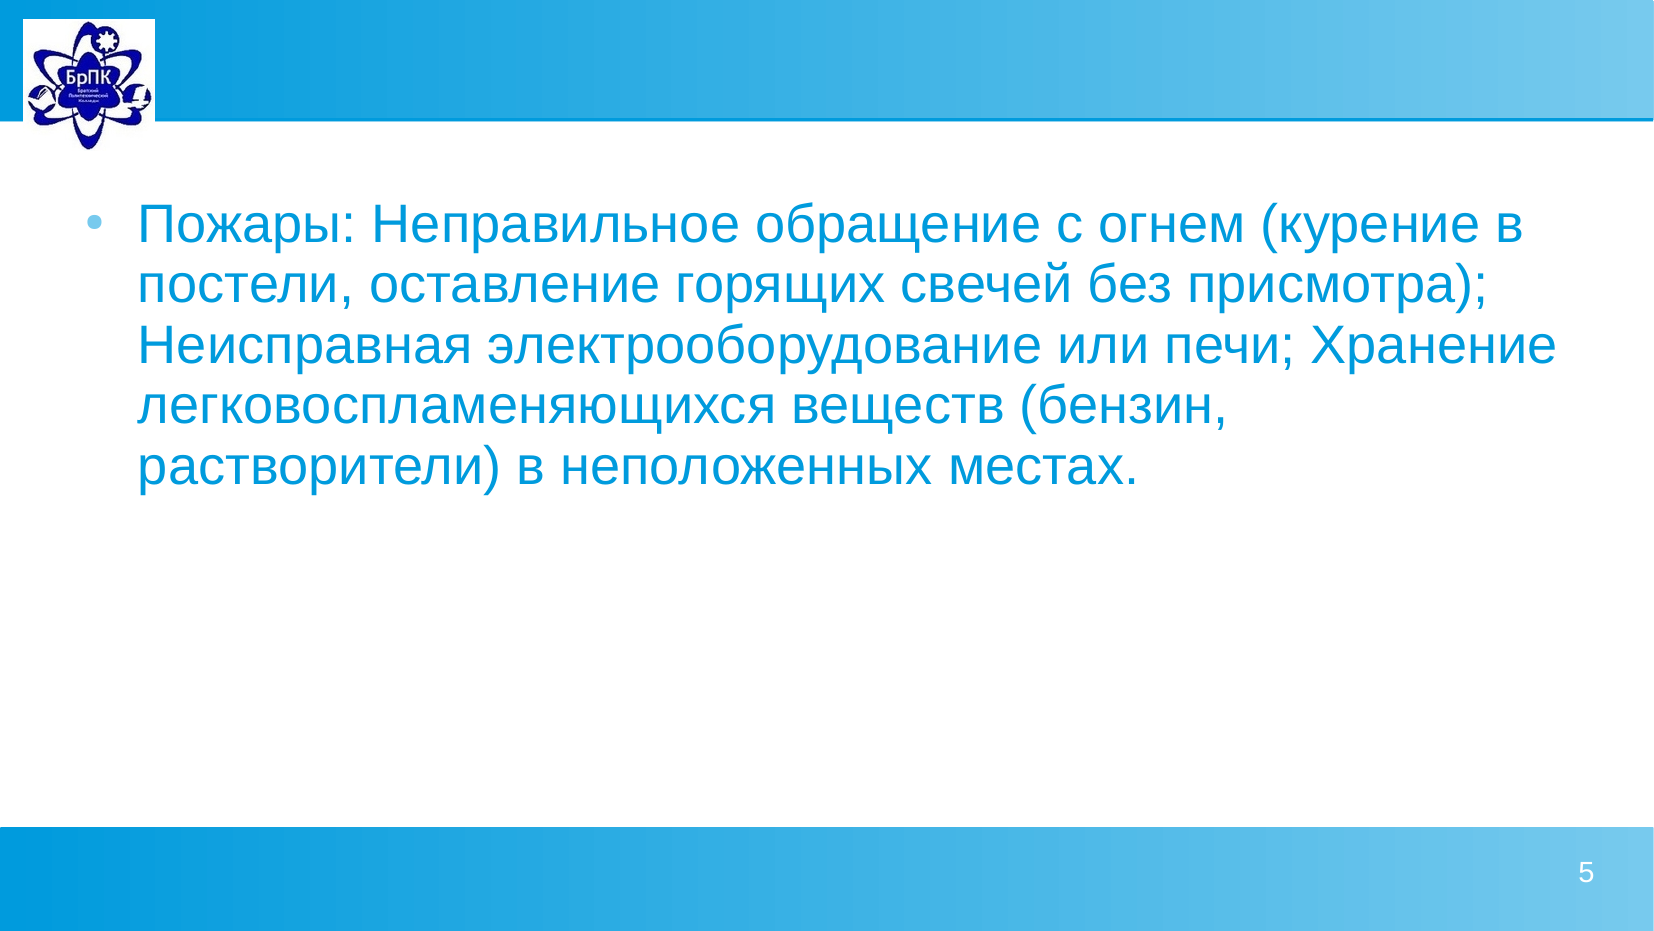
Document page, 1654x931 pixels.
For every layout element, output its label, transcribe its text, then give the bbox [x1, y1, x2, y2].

list Пожары: Неправильное обращение с огнем (курение в постели, оставление горящих свечей без присмотра); Неисправная электрооборудование или печи; Хранение легковоспламеняющихся веществ (бензин, растворители) в неположенных местах. [67, 193, 1603, 784]
picture [23, 20, 155, 151]
